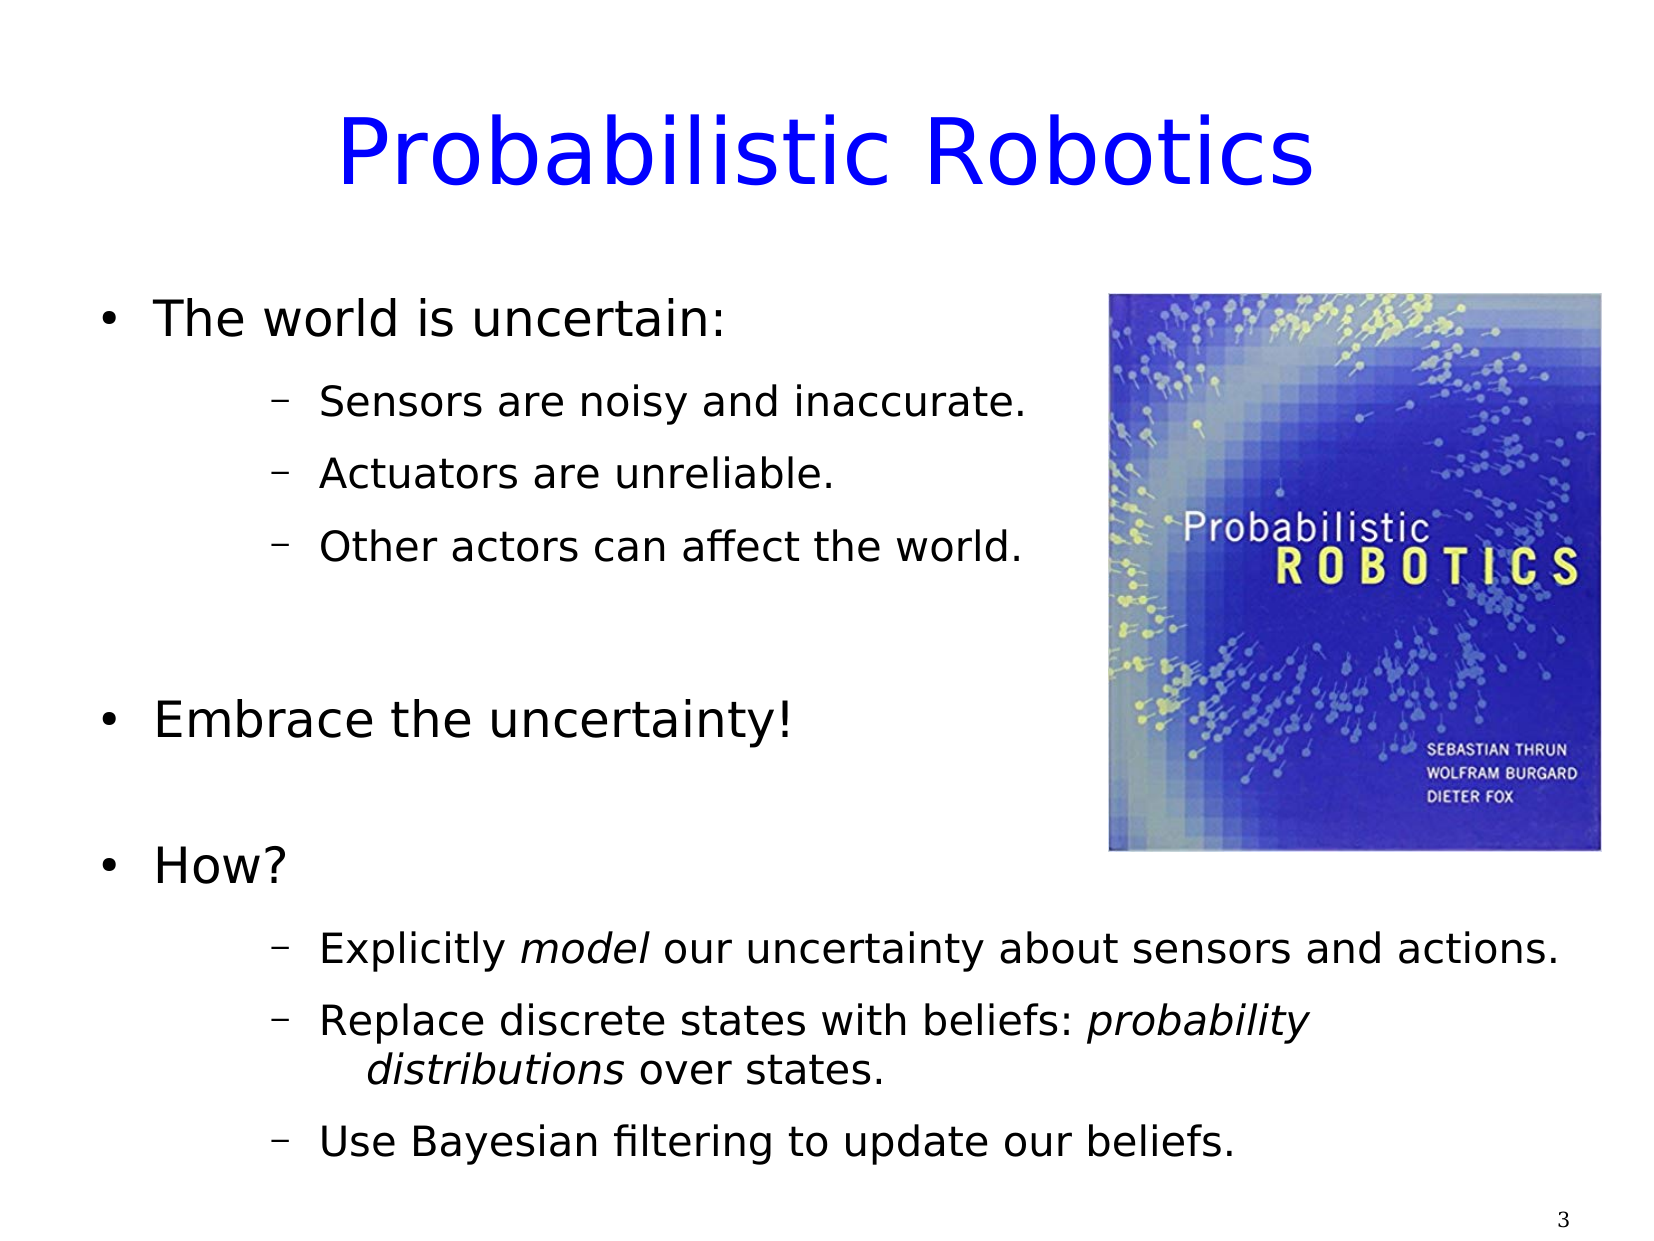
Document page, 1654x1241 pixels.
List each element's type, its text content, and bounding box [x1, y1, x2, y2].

picture [1108, 293, 1602, 852]
list The world is uncertain: Sensors are noisy and inaccurate. Actuators are unreliable. Other actors can affect the world. Embrace the uncertainty! How? Explicitly model our uncertainty about sensors and actions. Replace discrete states with beliefs: probability distributions over states. Use Bayesian filtering to update our beliefs. [82, 290, 1571, 1167]
title Probabilistic Robotics [82, 56, 1571, 250]
